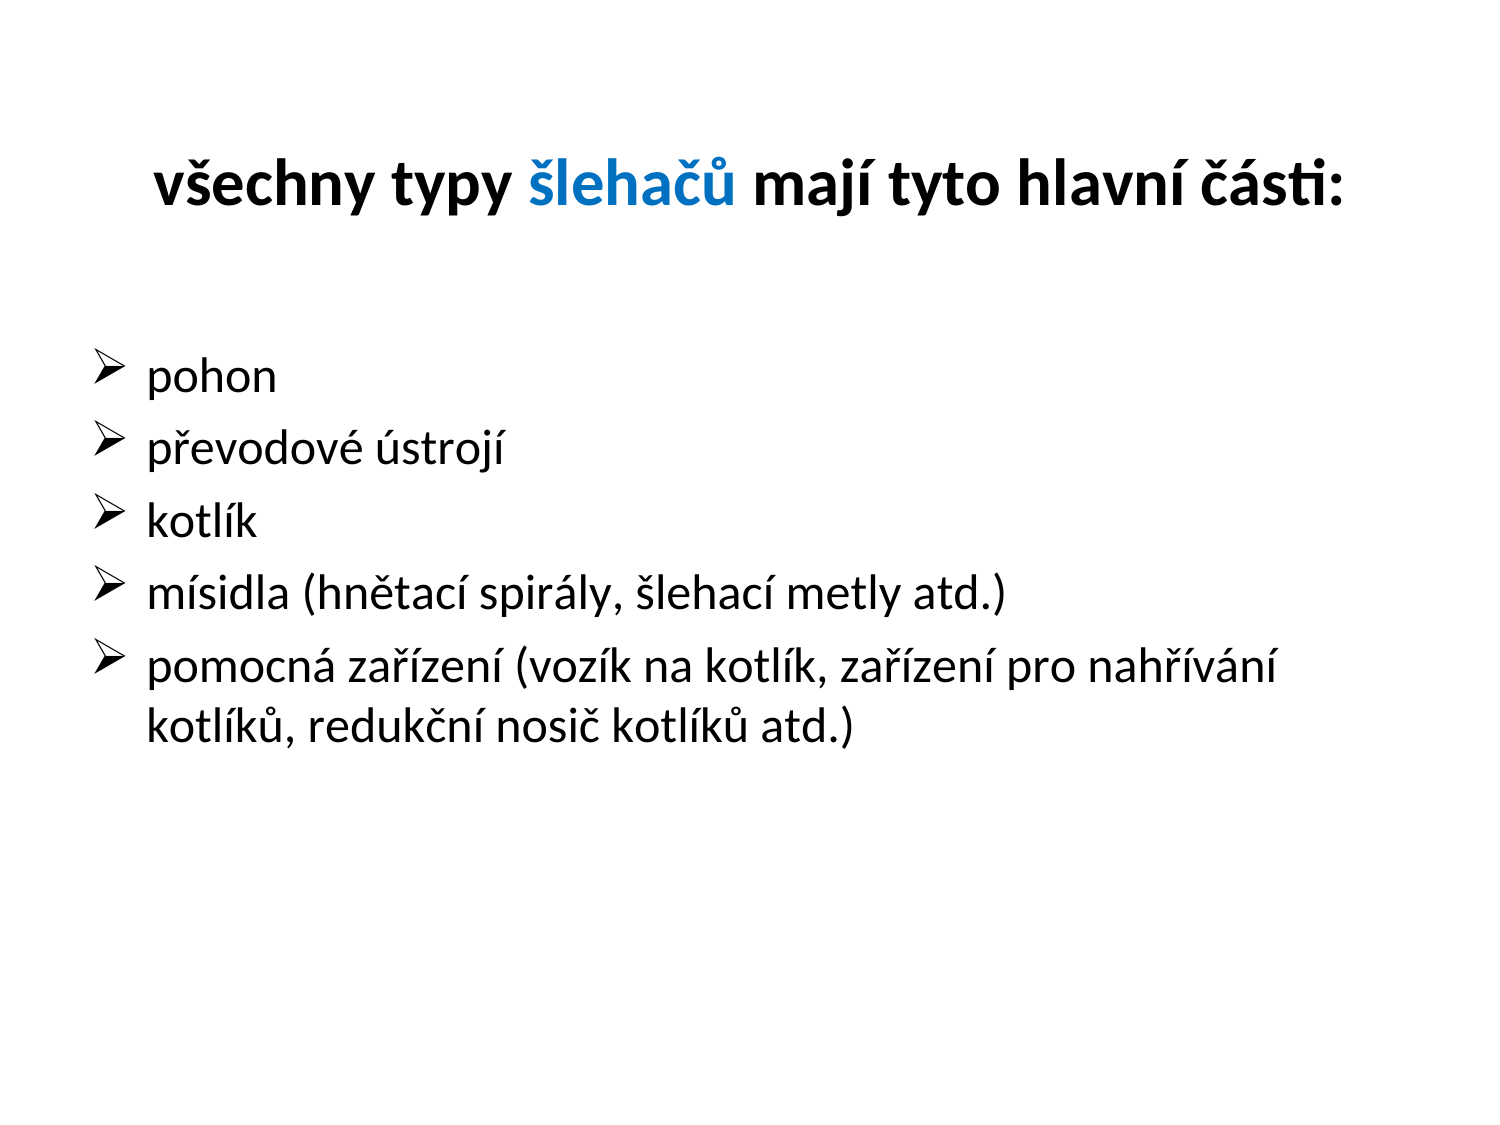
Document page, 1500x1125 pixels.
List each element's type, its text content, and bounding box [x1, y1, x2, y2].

list pohon převodové ústrojí kotlík mísidla (hnětací spirály, šlehací metly atd.) pomocná zařízení (vozík na kotlík, zařízení pro nahřívání kotlíků, redukční nosič kotlíků atd.) [75, 262, 1426, 1006]
title všechny typy šlehačů mají tyto hlavní části: [75, 45, 1426, 233]
